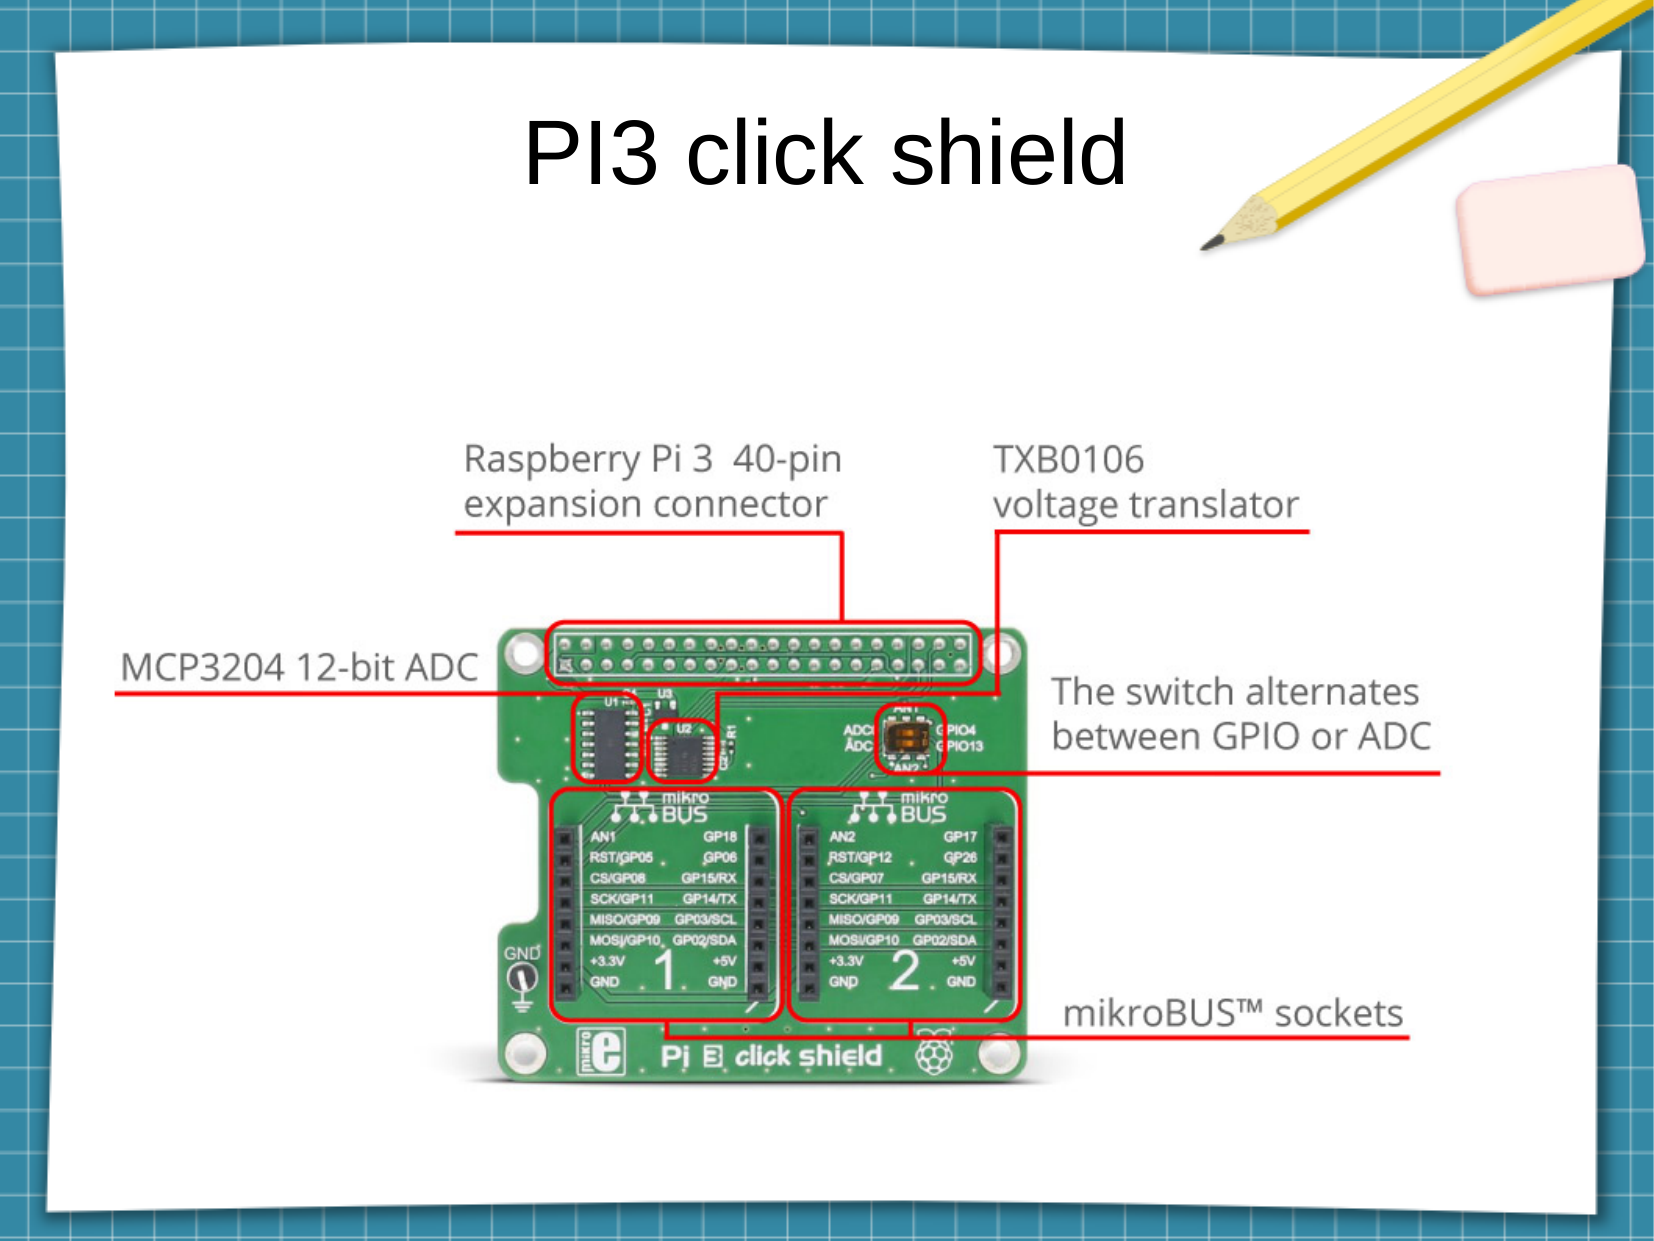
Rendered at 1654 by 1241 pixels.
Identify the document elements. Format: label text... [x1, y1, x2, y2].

picture [0, 0, 1654, 1241]
title PI3 click shield [82, 49, 1571, 257]
